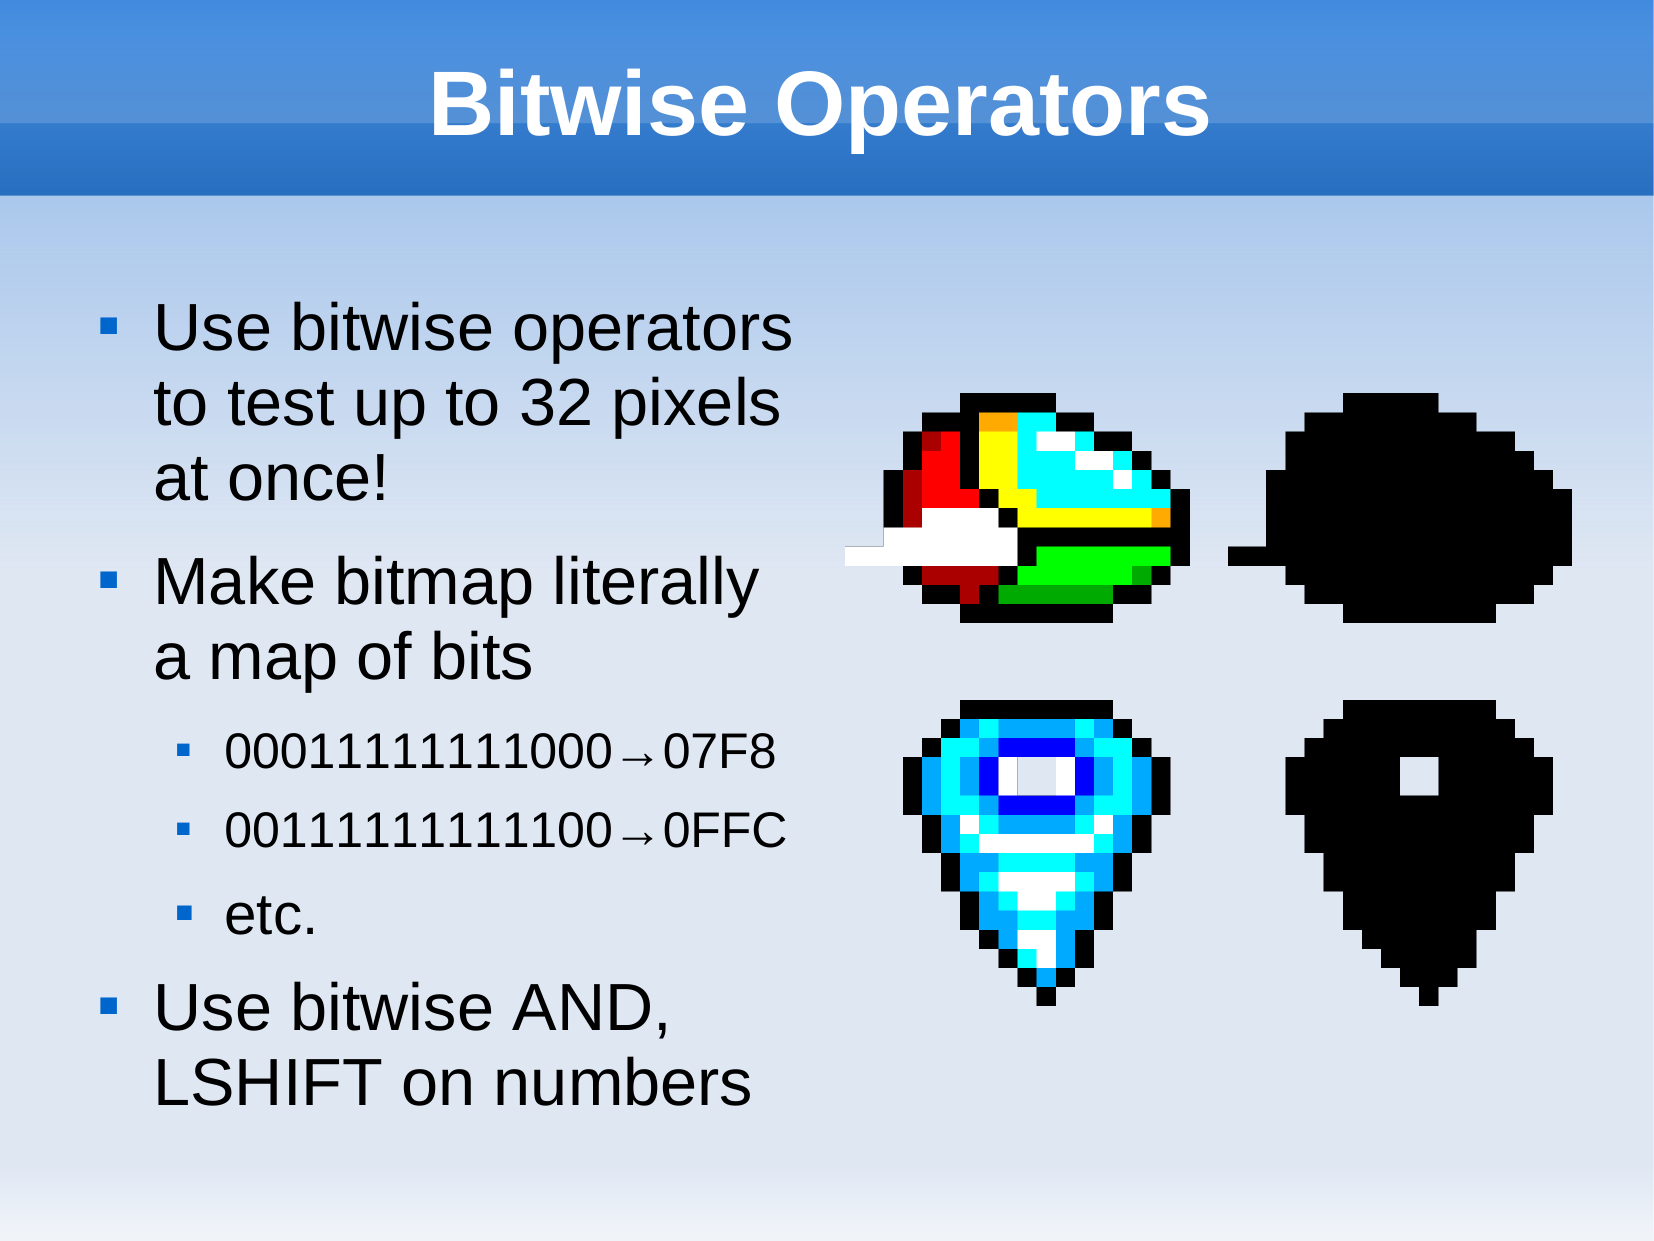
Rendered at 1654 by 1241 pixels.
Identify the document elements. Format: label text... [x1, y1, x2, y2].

picture [0, 0, 1654, 1241]
title Bitwise Operators [76, 0, 1565, 208]
list Use bitwise operators to test up to 32 pixels at once! Make bitmap literally a map of bits 00011111111000→07F8 00111111111100→0FFC etc. Use bitwise AND, LSHIFT on numbers [82, 290, 809, 1121]
